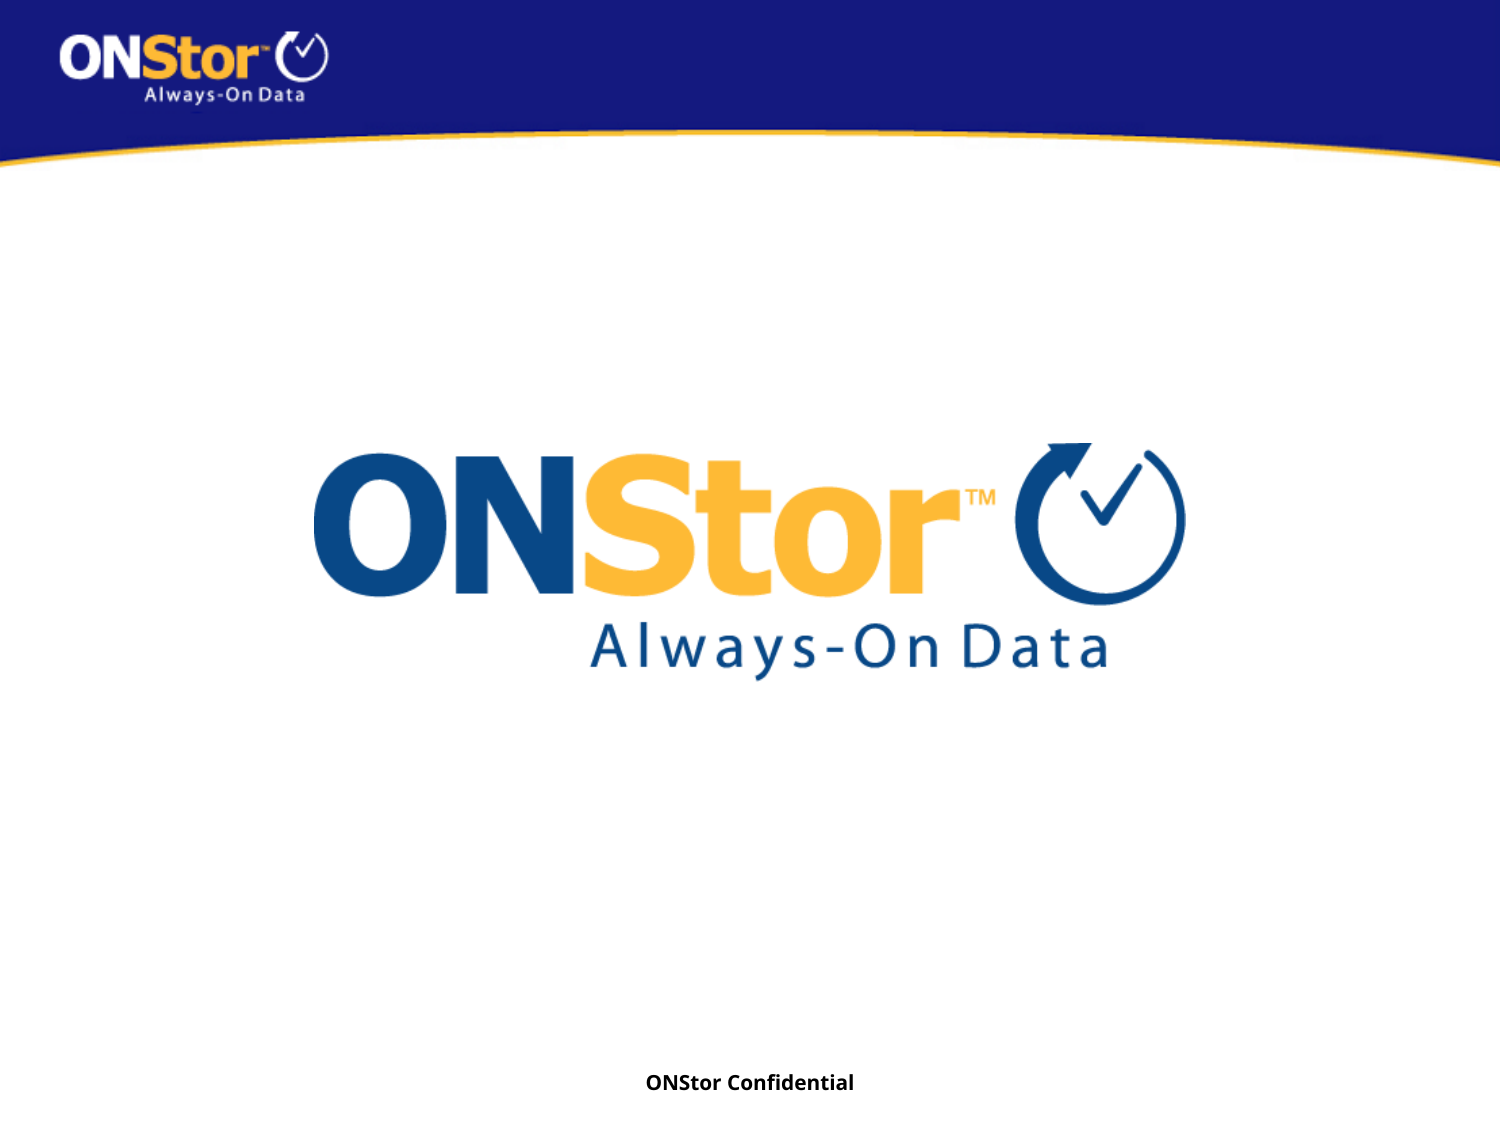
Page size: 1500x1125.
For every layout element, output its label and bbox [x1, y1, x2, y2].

picture [314, 443, 1186, 682]
